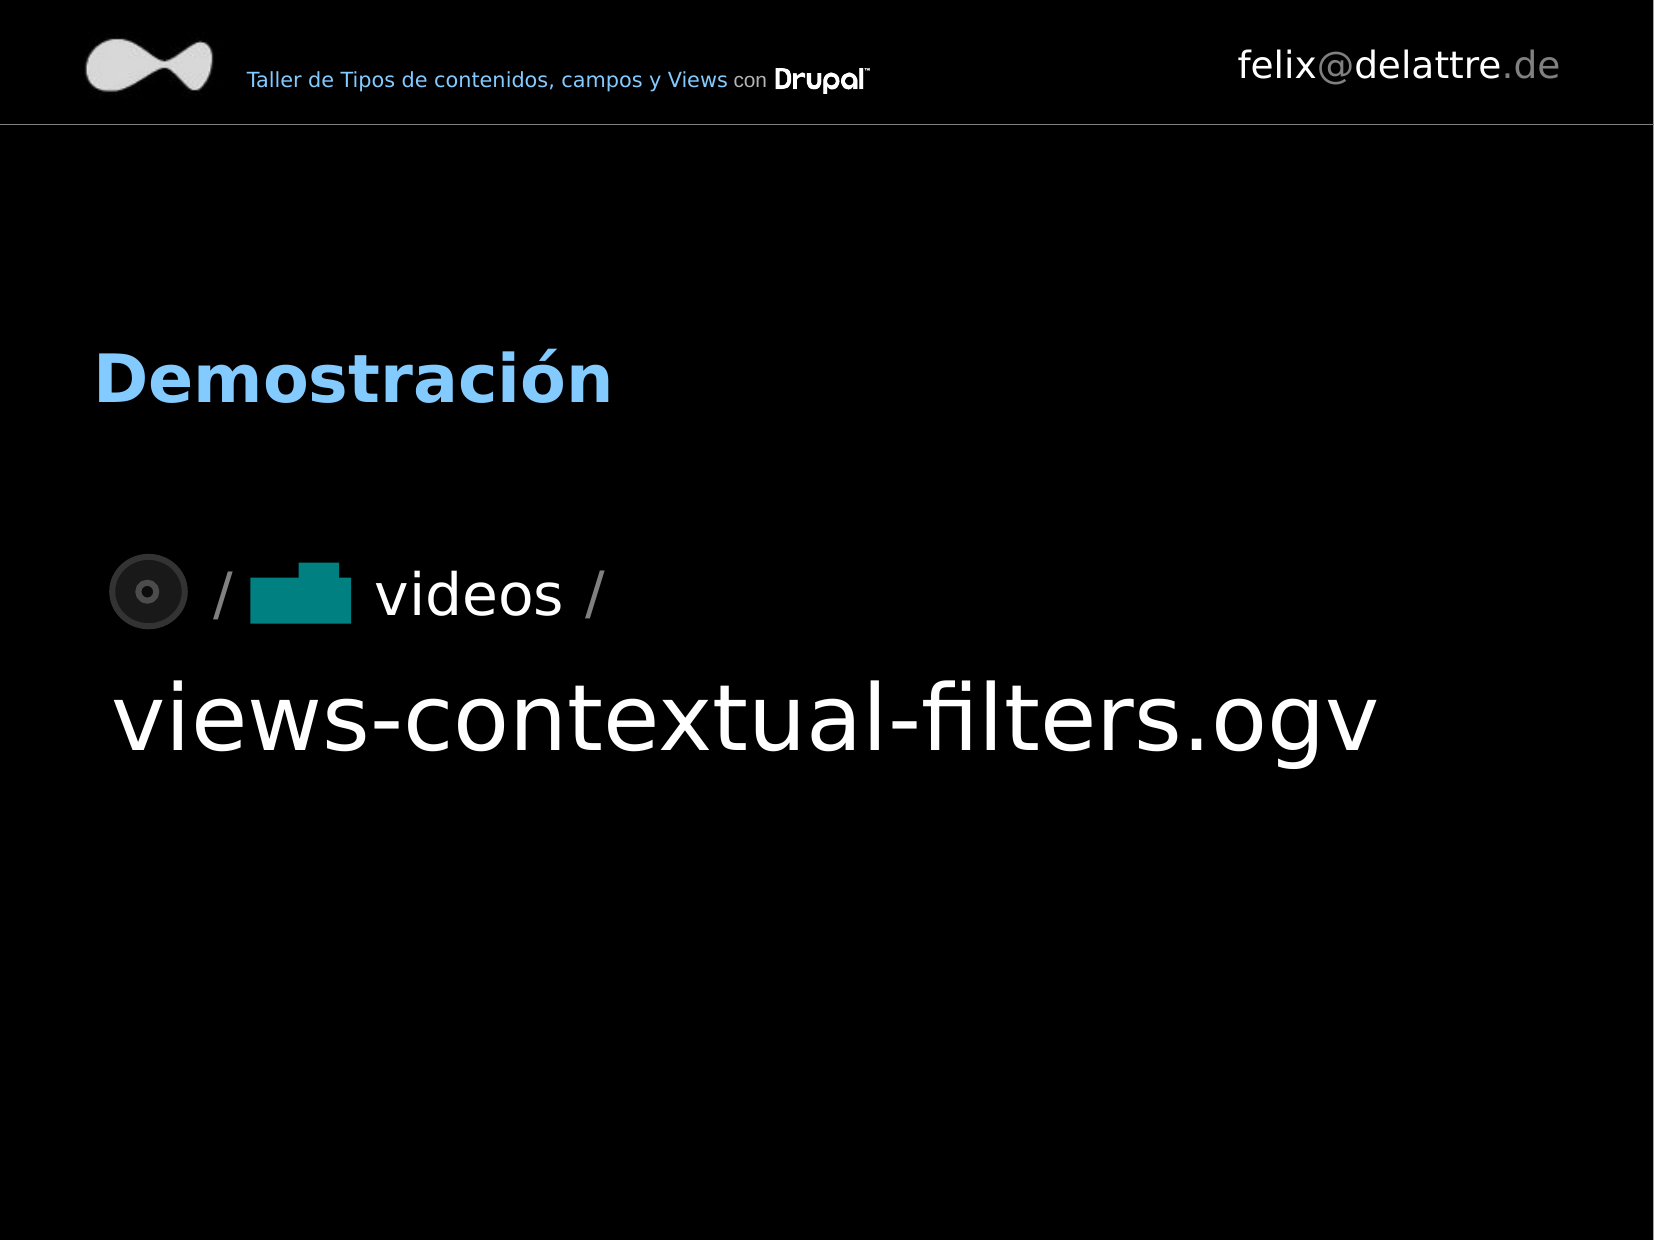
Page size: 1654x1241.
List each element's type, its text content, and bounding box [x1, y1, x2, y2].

text_box views-contextual-filters.ogv [87, 648, 1406, 789]
picture [62, 31, 229, 104]
text_box videos [351, 544, 589, 646]
text_box / [570, 552, 620, 636]
text_box / [198, 552, 249, 636]
text_box [250, 562, 351, 624]
text_box Demostración [78, 333, 653, 427]
text_box [112, 556, 185, 627]
